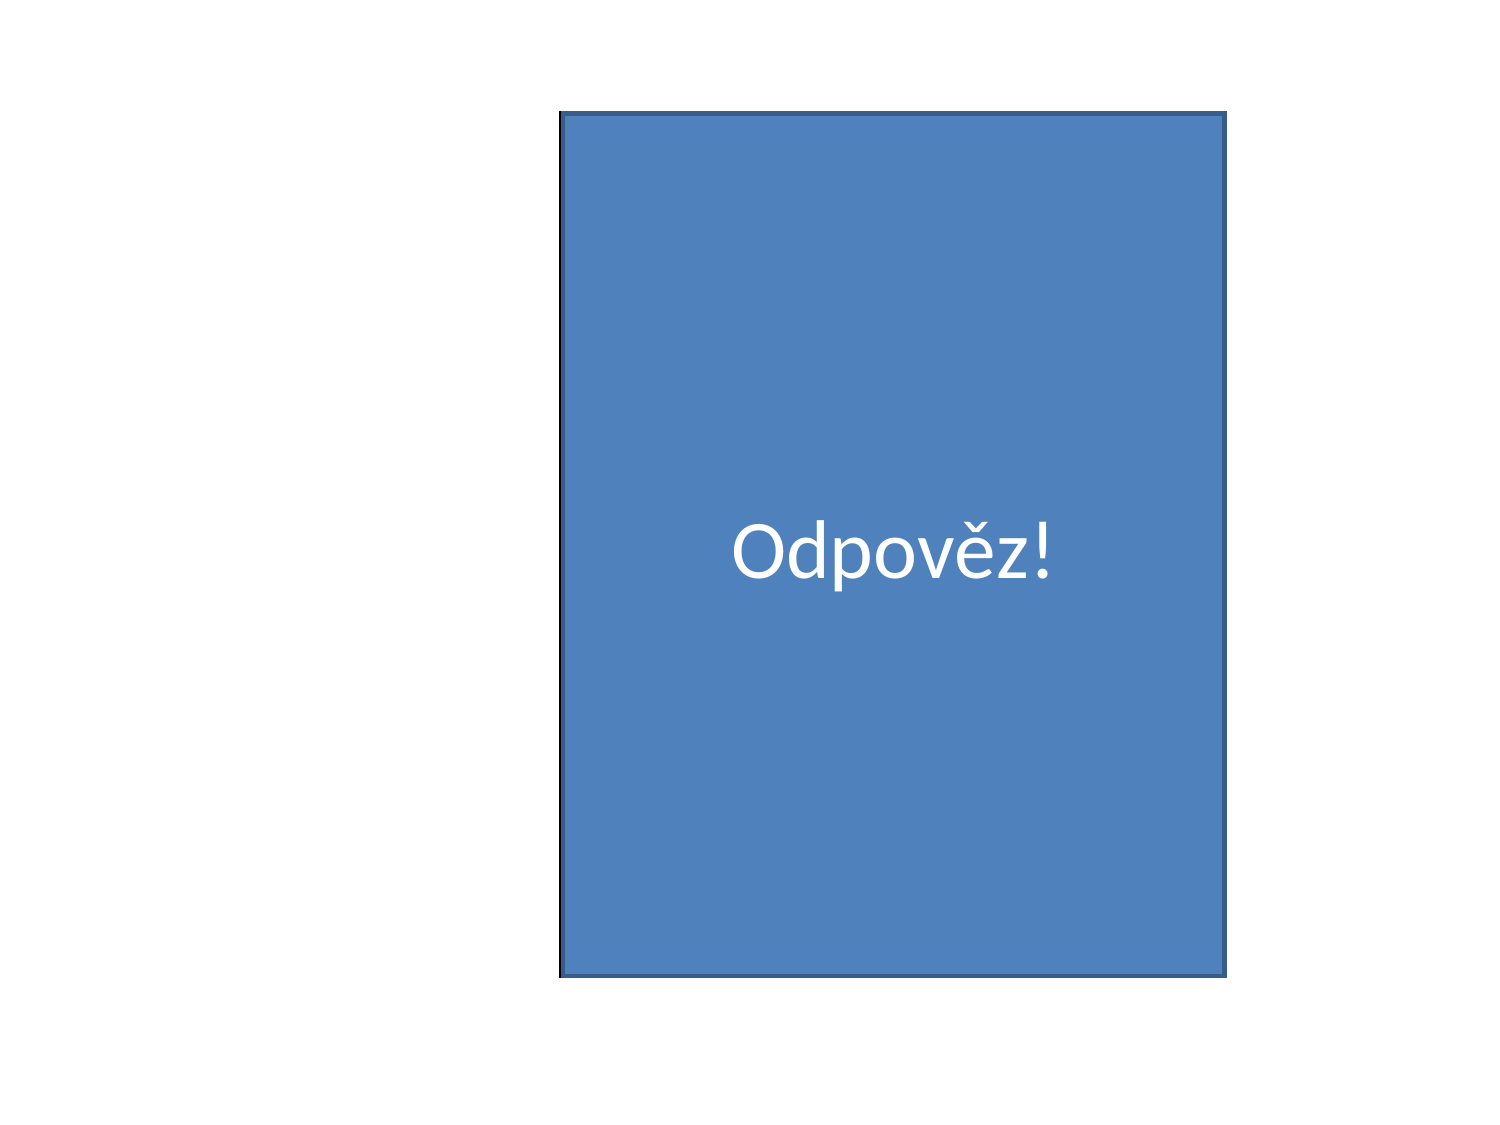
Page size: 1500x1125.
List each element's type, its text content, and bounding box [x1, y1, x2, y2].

text_box Odpověz! [562, 113, 1225, 977]
